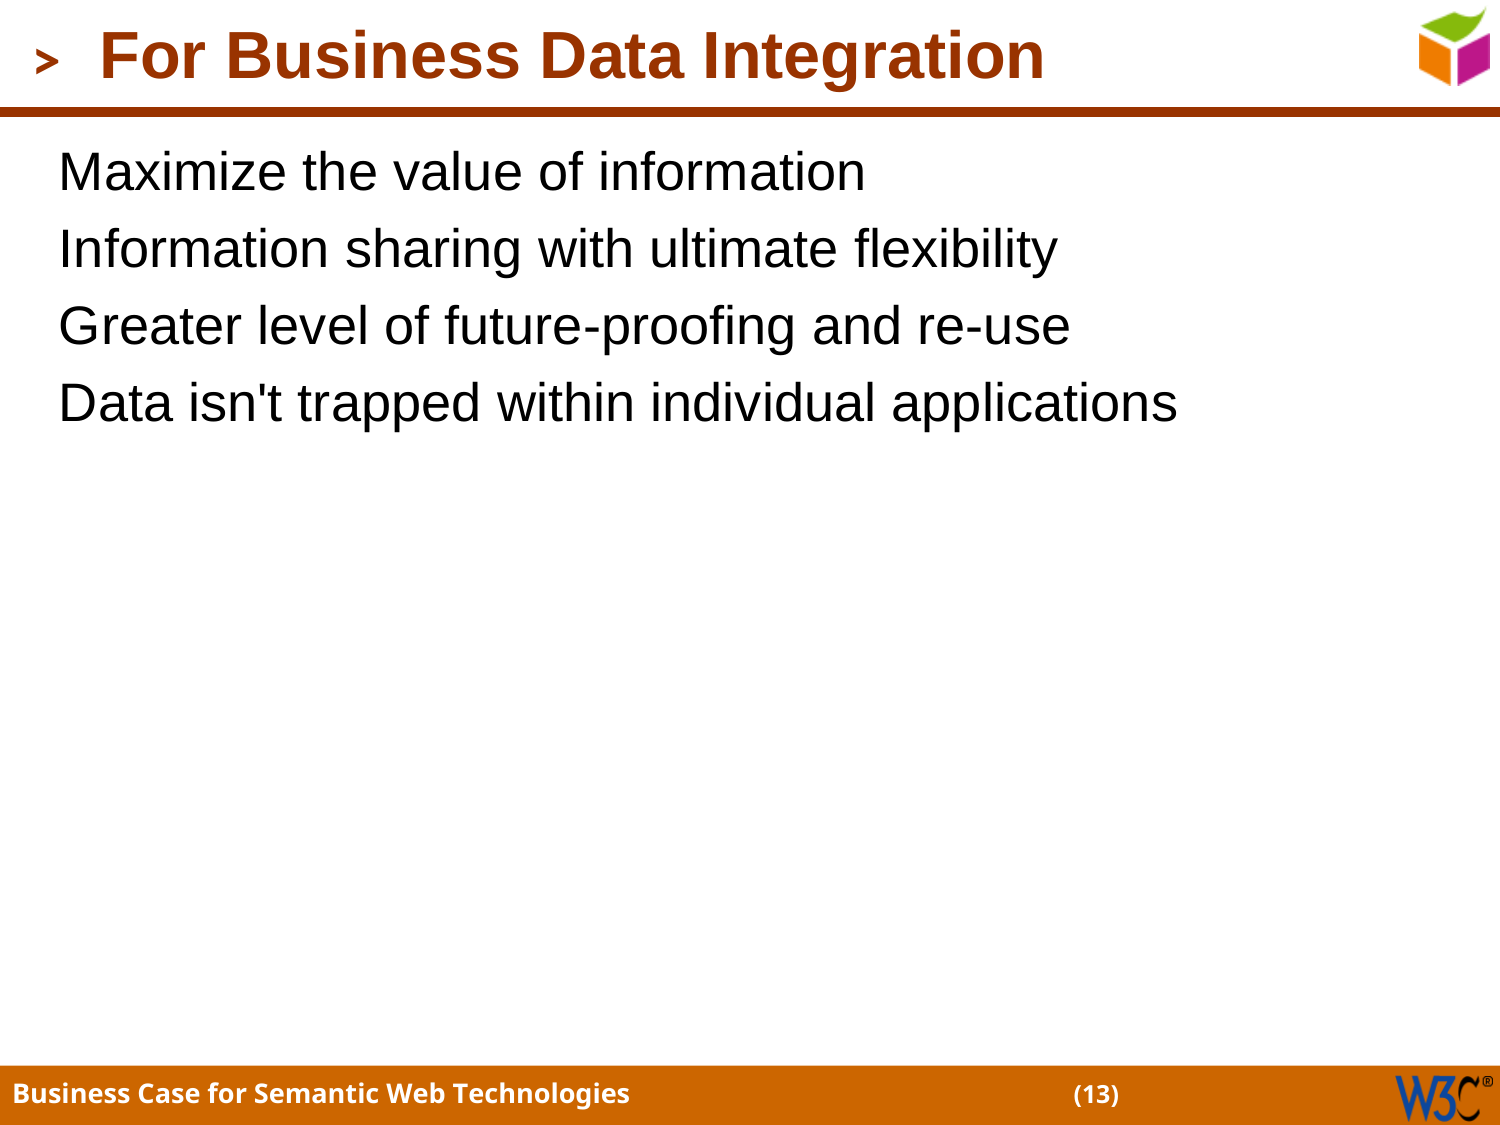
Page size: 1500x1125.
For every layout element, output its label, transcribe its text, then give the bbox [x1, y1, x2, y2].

title For Business Data Integration [84, 0, 1354, 115]
picture [1419, 5, 1490, 86]
list Maximize the value of information Information sharing with ultimate flexibility Greater level of future-proofing and re-use Data isn't trapped within individual applications [26, 133, 1473, 1044]
picture [1392, 1073, 1497, 1125]
